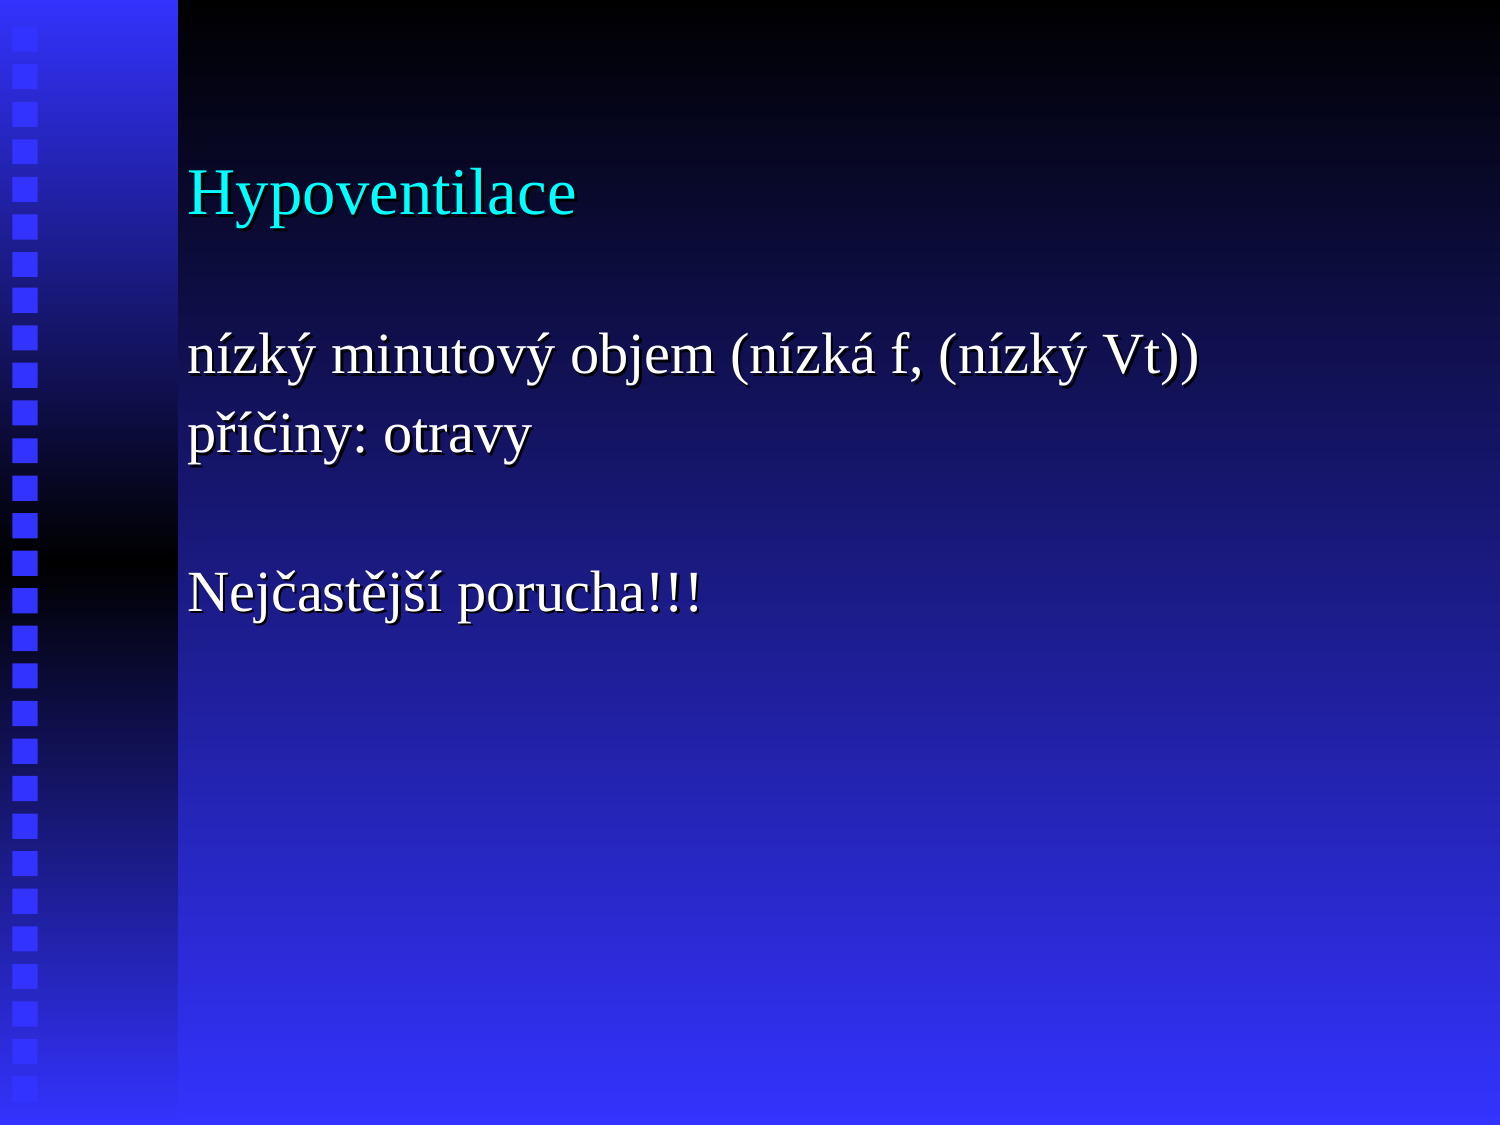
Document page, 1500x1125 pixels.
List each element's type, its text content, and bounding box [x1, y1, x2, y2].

title Hypoventilace [187, 99, 1463, 288]
list nízký minutový objem (nízká f, (nízký Vt)) příčiny: otravy Nejčastější porucha!!! [187, 324, 1463, 1001]
